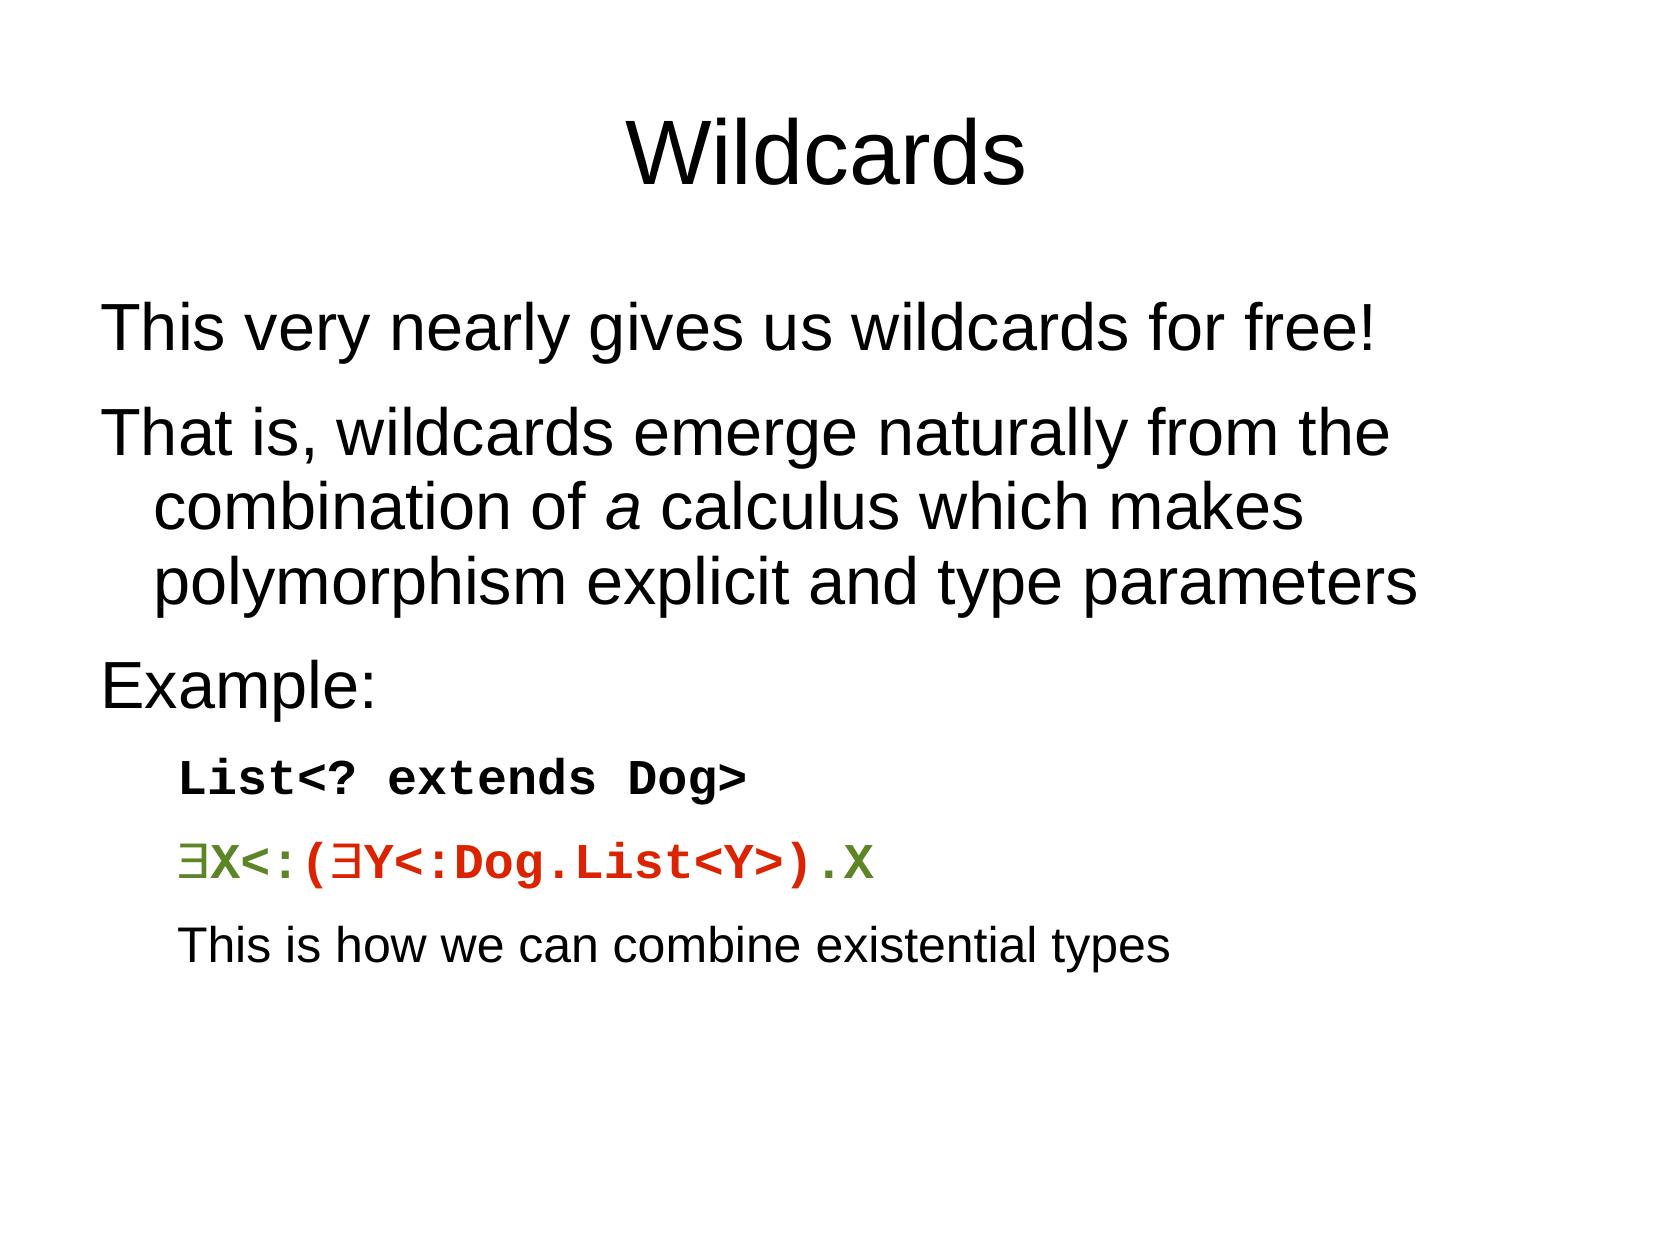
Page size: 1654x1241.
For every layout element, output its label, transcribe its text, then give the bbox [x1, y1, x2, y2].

title Wildcards [82, 56, 1571, 250]
list This very nearly gives us wildcards for free! That is, wildcards emerge naturally from the combination of a calculus which makes polymorphism explicit and type parameters Example: List<? extends Dog> ƎX<:(ƎY<:Dog.List<Y>).X This is how we can combine existential types [82, 290, 1571, 1094]
